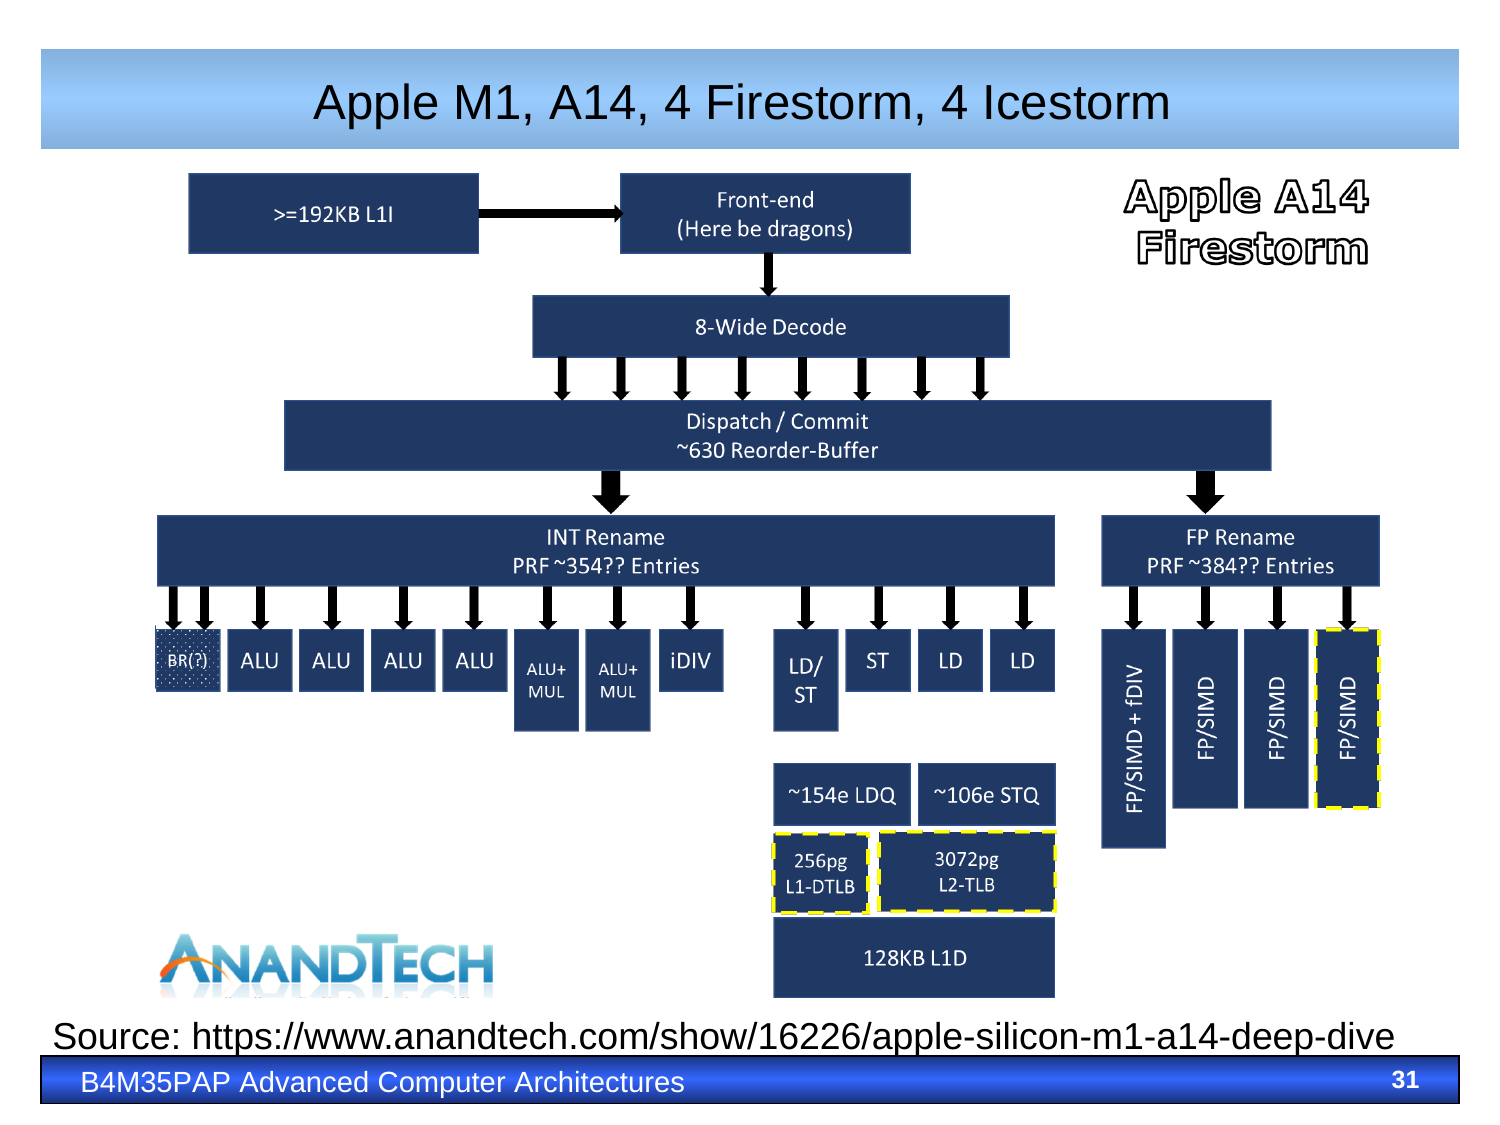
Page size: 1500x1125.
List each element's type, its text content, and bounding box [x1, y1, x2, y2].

title Apple M1, A14, 4 Firestorm, 4 Icestorm [41, 49, 1459, 149]
picture [124, 149, 1411, 1008]
text_box Source: https://www.anandtech.com/show/16226/apple-silicon-m1-a14-deep-dive [37, 1008, 1450, 1066]
